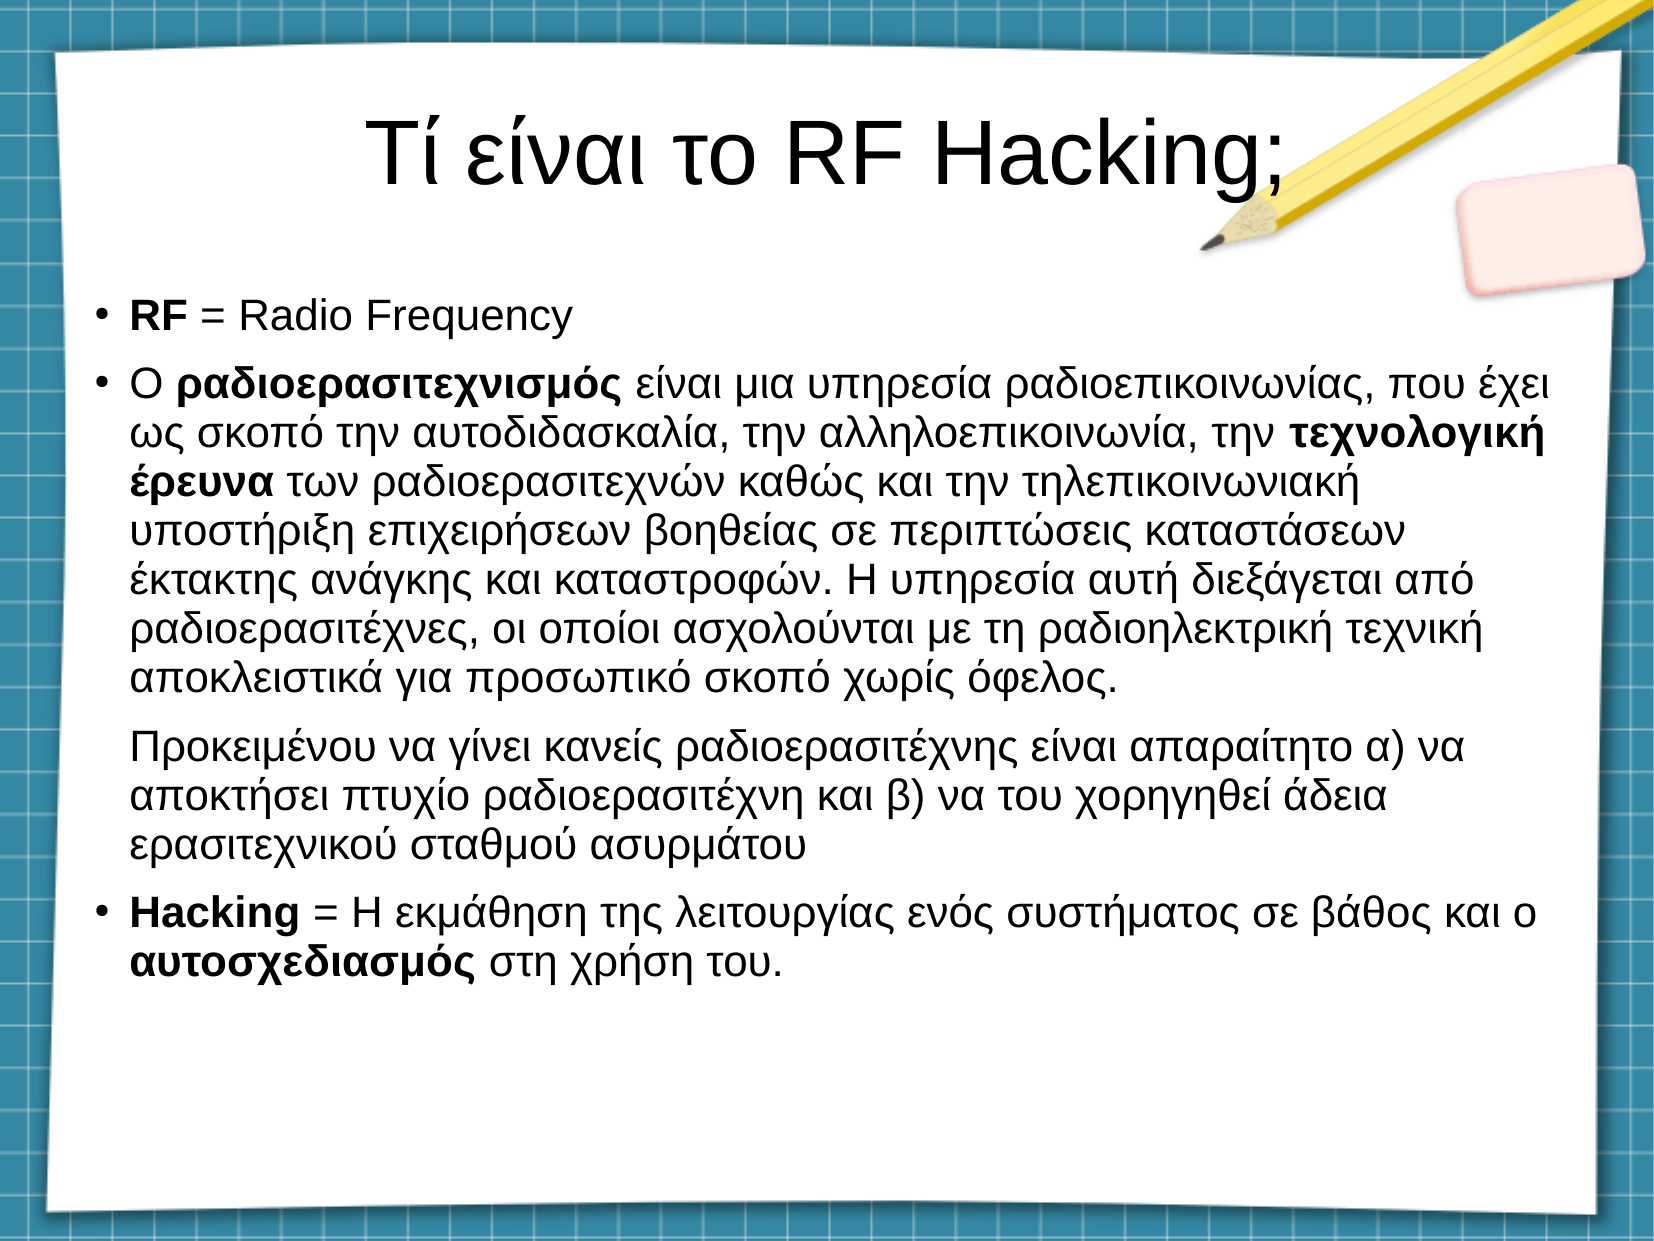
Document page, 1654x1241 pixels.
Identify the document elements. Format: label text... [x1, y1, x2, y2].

picture [0, 0, 1654, 1241]
title Τί είναι το RF Hacking; [82, 49, 1571, 257]
list RF = Radio Frequency Ο ραδιοερασιτεχνισμός είναι μια υπηρεσία ραδιοεπικοινωνίας, που έχει ως σκοπό την αυτοδιδασκαλία, την αλληλοεπικοινωνία, την τεχνολογική έρευνα των ραδιοερασιτεχνών καθώς και την τηλεπικοινωνιακή υποστήριξη επιχειρήσεων βοηθείας σε περιπτώσεις καταστάσεων έκτακτης ανάγκης και καταστροφών. Η υπηρεσία αυτή διεξάγεται από ραδιοερασιτέχνες, οι οποίοι ασχολούνται με τη ραδιοηλεκτρική τεχνική αποκλειστικά για προσωπικό σκοπό χωρίς όφελος. Προκειμένου να γίνει κανείς ραδιοερασιτέχνης είναι απαραίτητο α) να αποκτήσει πτυχίο ραδιοερασιτέχνη και β) να του χορηγηθεί άδεια ερασιτεχνικού σταθμού ασυρμάτου Hacking = Η εκμάθηση της λειτουργίας ενός συστήματος σε βάθος και ο αυτοσχεδιασμός στη χρήση του. [82, 290, 1571, 1010]
